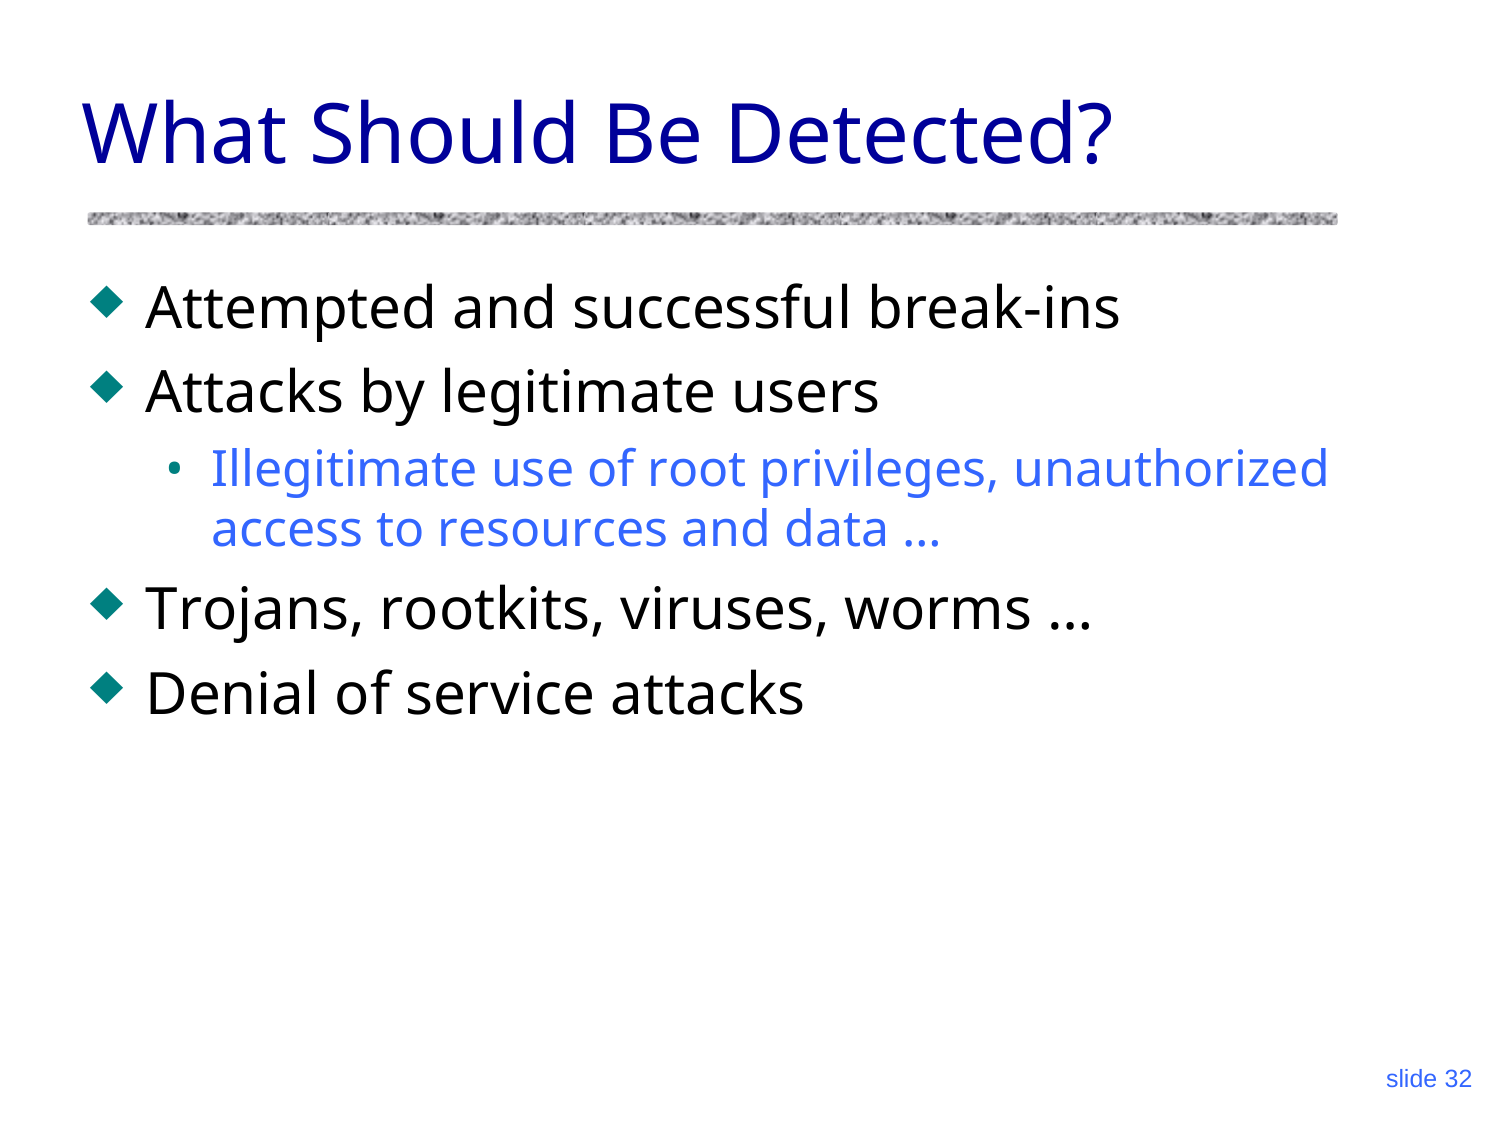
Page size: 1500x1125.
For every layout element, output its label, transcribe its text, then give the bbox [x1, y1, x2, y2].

picture [87, 212, 1338, 226]
text_box What Should Be Detected? [66, 37, 1342, 188]
text_box Attempted and successful break-ins Attacks by legitimate users Illegitimate use of root privileges, unauthorized access to resources and data … Trojans, rootkits, viruses, worms … Denial of service attacks [74, 262, 1417, 994]
text_box slide <number> [1174, 1025, 1488, 1101]
